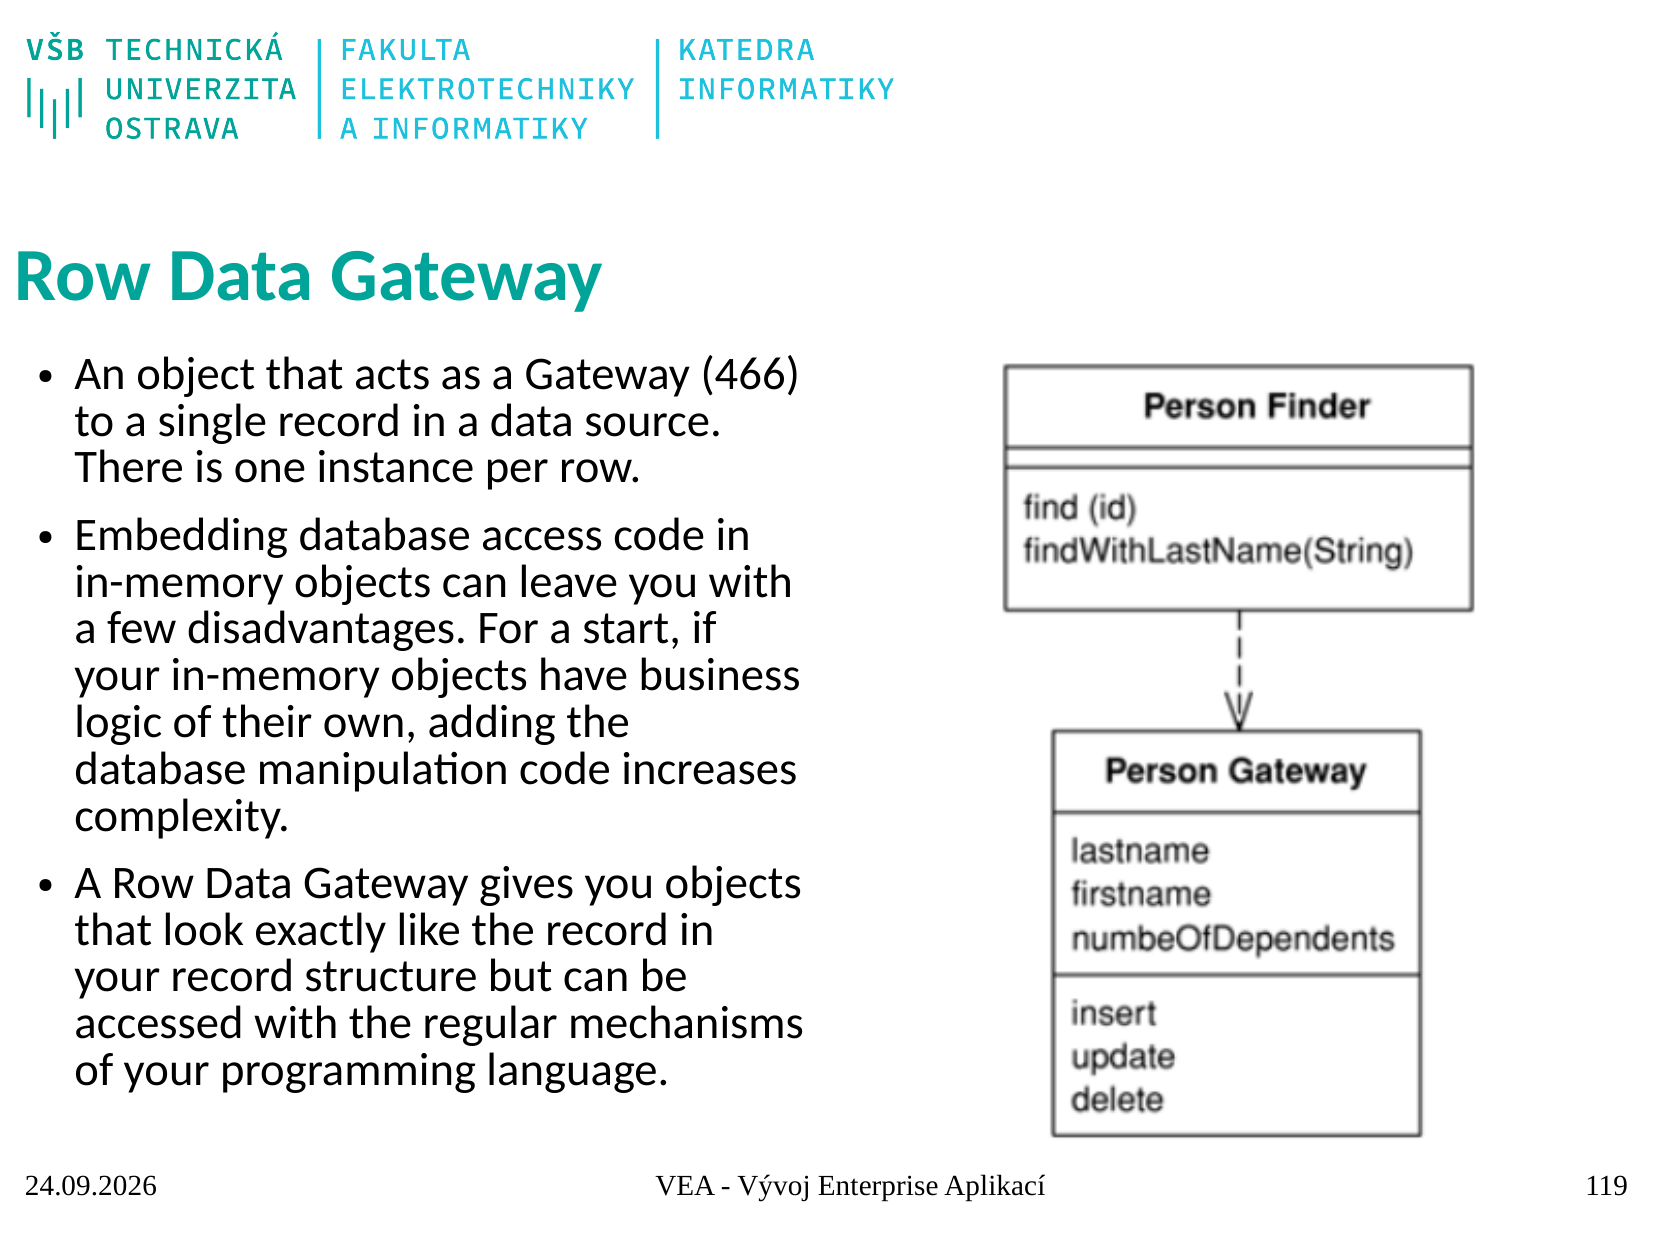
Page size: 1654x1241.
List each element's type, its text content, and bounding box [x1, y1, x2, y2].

picture [26, 31, 894, 139]
picture [993, 354, 1483, 1146]
list An object that acts as a Gateway (466) to a single record in a data source. There is one instance per row. Embedding database access code in in-memory objects can leave you with a few disadvantages. For a start, if your in-memory objects have business logic of their own, adding the database manipulation code increases complexity. A Row Data Gateway gives you objects that look exactly like the record in your record structure but can be accessed with the regular mechanisms of your programming language. [24, 354, 808, 1146]
title Row Data Gateway [14, 165, 1619, 319]
